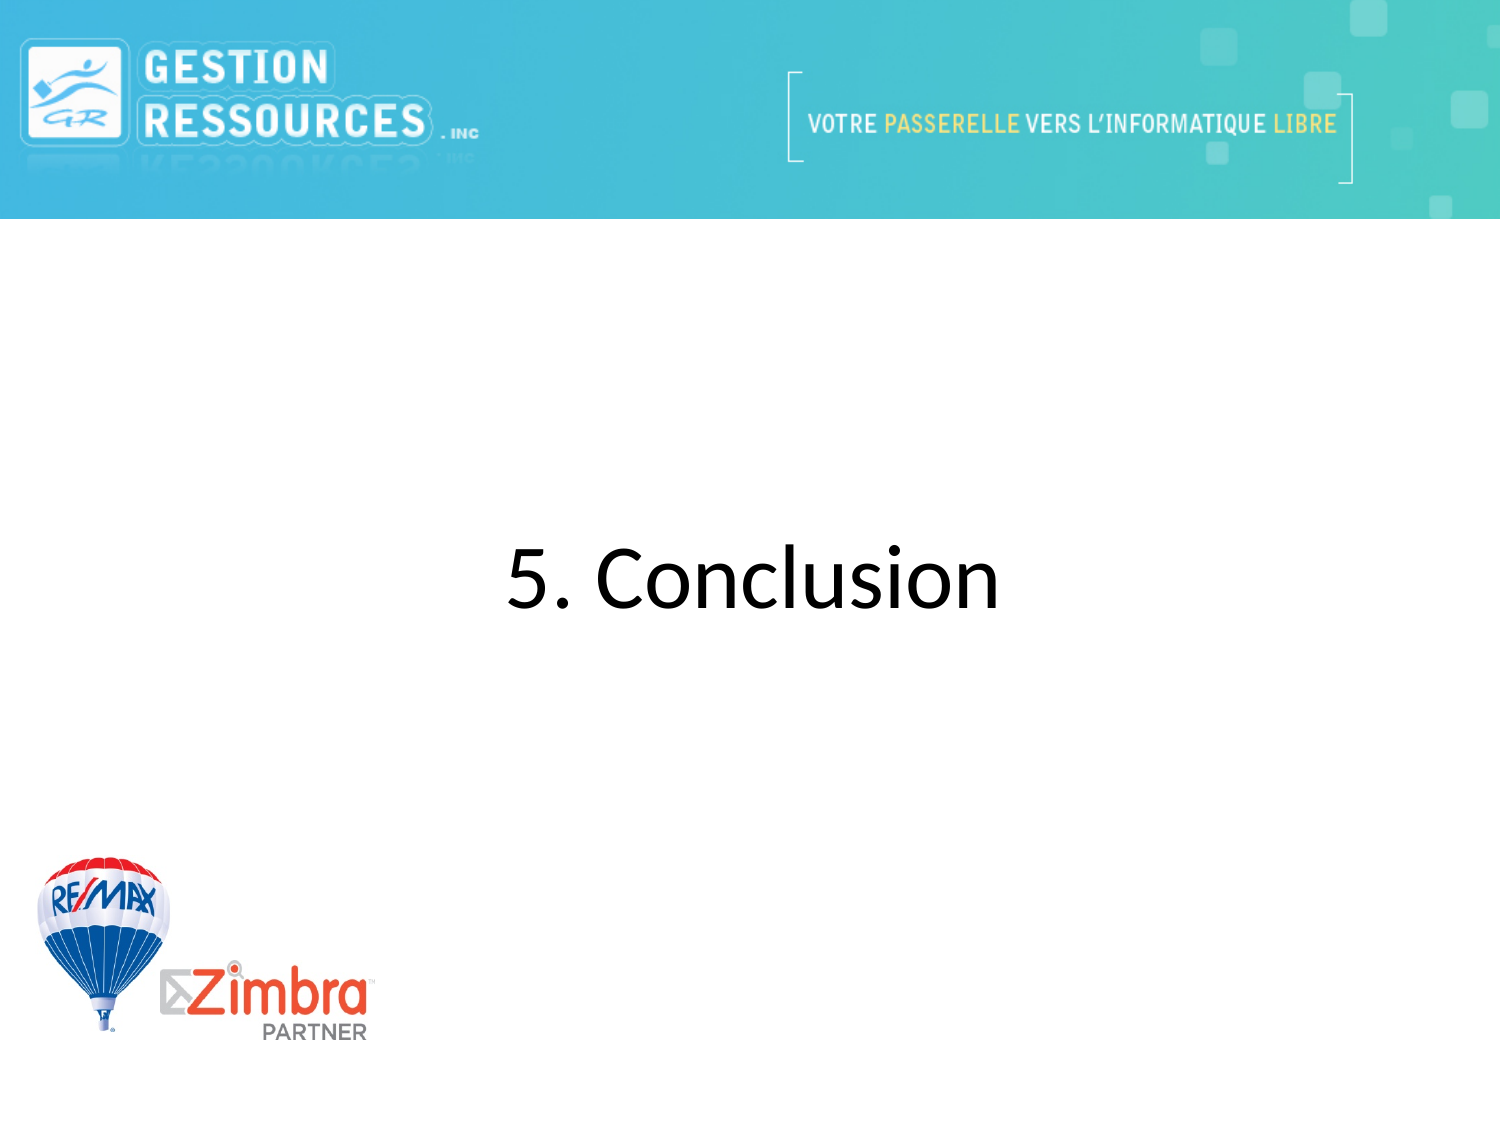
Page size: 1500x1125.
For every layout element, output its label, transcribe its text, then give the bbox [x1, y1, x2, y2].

title 5. Conclusion [46, 503, 1482, 667]
picture [0, 0, 1500, 219]
picture [35, 855, 375, 1040]
